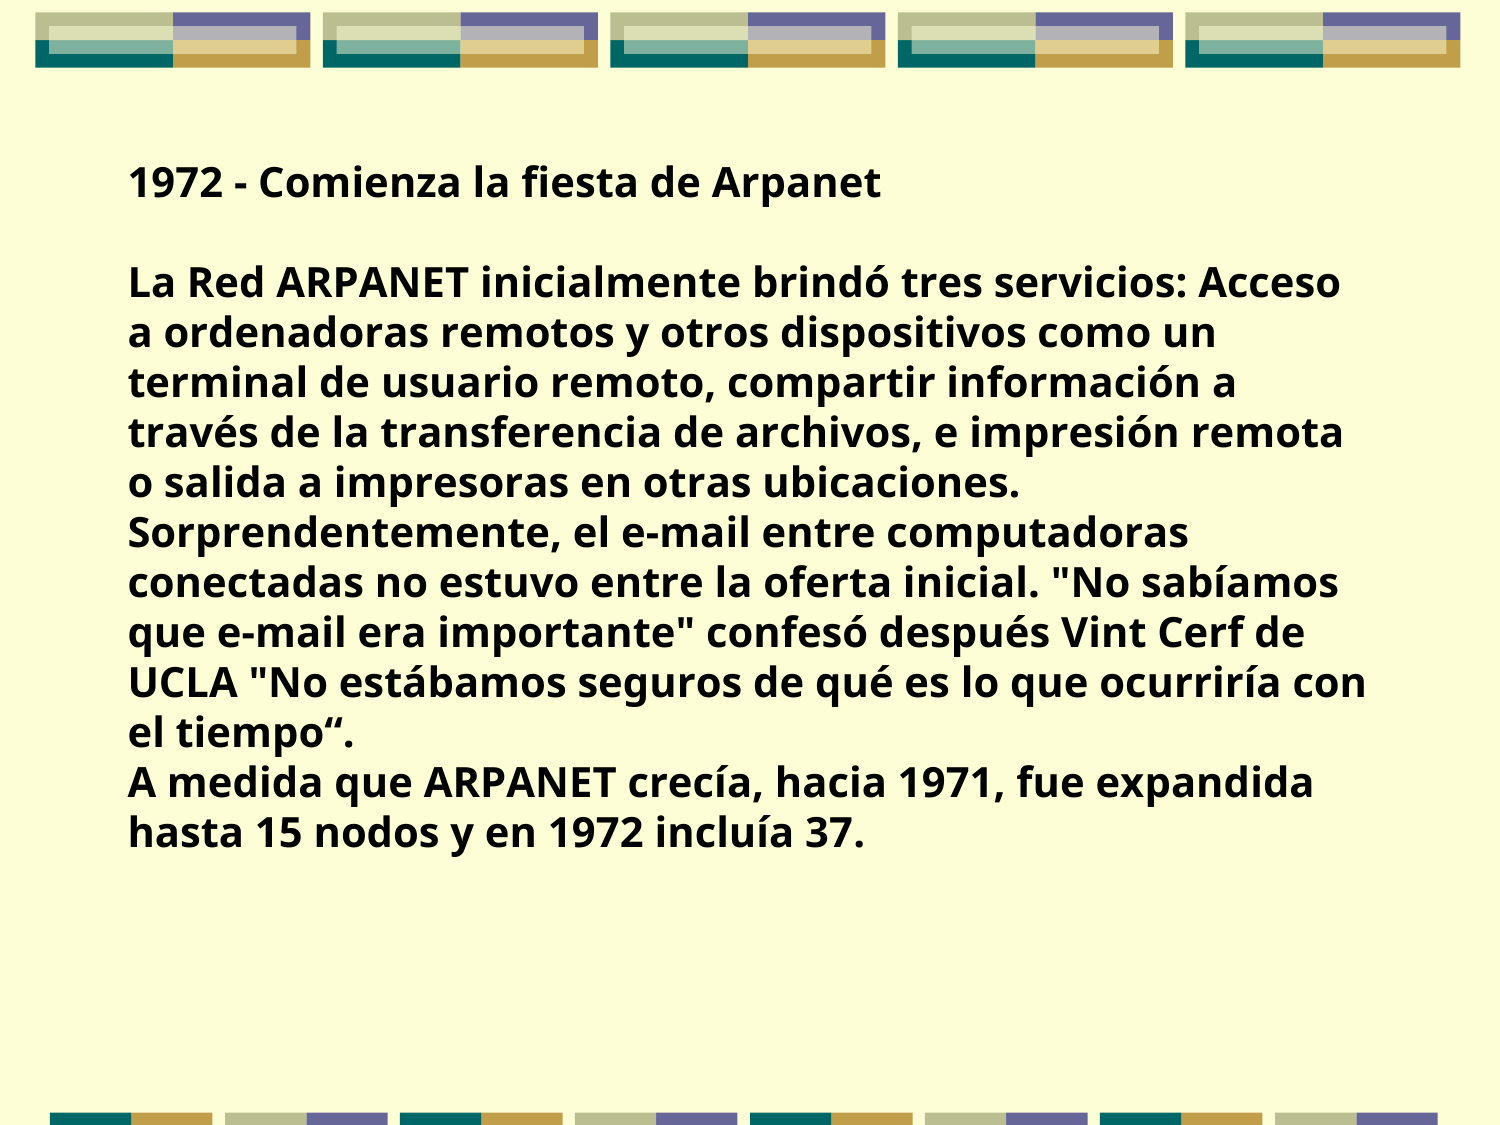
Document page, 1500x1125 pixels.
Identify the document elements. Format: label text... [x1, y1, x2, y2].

title 1972 - Comienza la fiesta de Arpanet La Red ARPANET inicialmente brindó tres servicios: Acceso a ordenadoras remotos y otros dispositivos como un terminal de usuario remoto, compartir información a través de la transferencia de archivos, e impresión remota o salida a impresoras en otras ubicaciones. Sorprendentemente, el e-mail entre computadoras conectadas no estuvo entre la oferta inicial. "No sabíamos que e-mail era importante" confesó después Vint Cerf de UCLA "No estábamos seguros de qué es lo que ocurriría con el tiempo“. A medida que ARPANET crecía, hacia 1971, fue expandida hasta 15 nodos y en 1972 incluía 37. [112, 437, 1388, 625]
